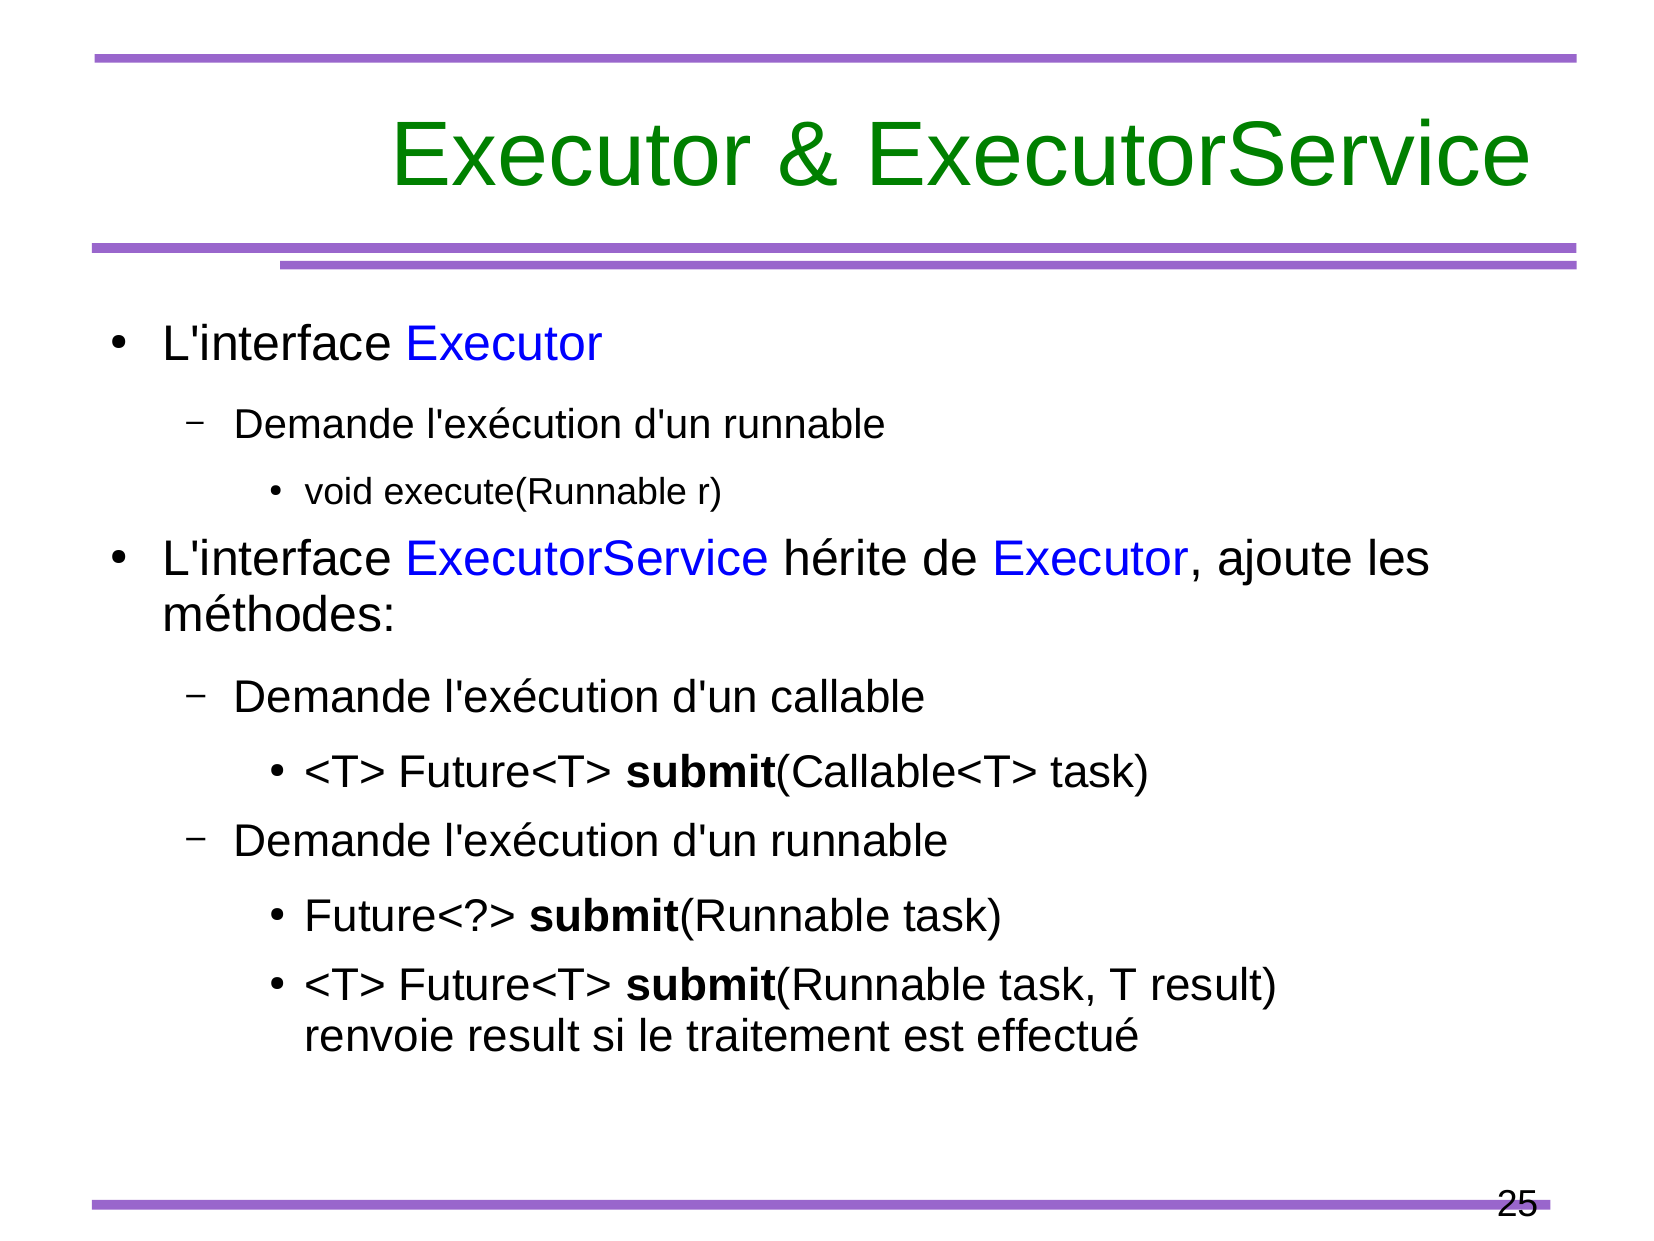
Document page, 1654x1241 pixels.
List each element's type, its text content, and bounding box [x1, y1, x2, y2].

list L'interface Executor Demande l'exécution d'un runnable void execute(Runnable r) L'interface ExecutorService hérite de Executor, ajoute les méthodes: Demande l'exécution d'un callable <T> Future<T> submit(Callable<T> task) Demande l'exécution d'un runnable Future<?> submit(Runnable task) <T> Future<T> submit(Runnable task, T result) renvoie result si le traitement est effectué [92, 315, 1563, 1163]
title Executor & ExecutorService [121, 49, 1534, 257]
